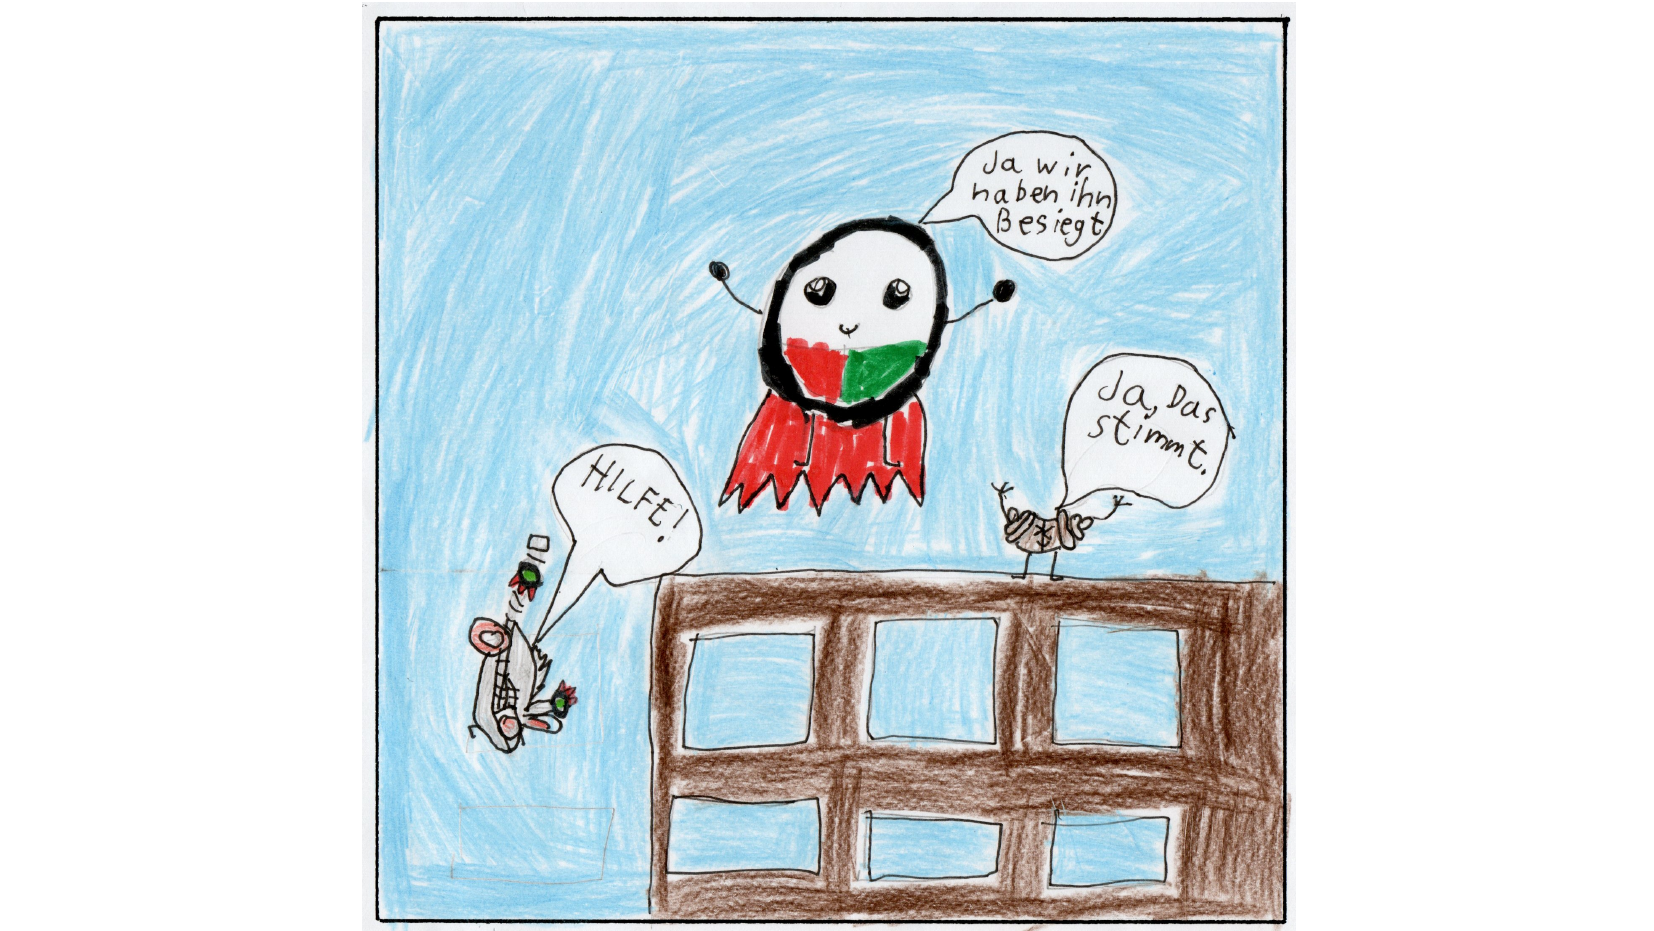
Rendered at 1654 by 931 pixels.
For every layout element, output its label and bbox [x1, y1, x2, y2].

picture [362, 2, 1296, 931]
